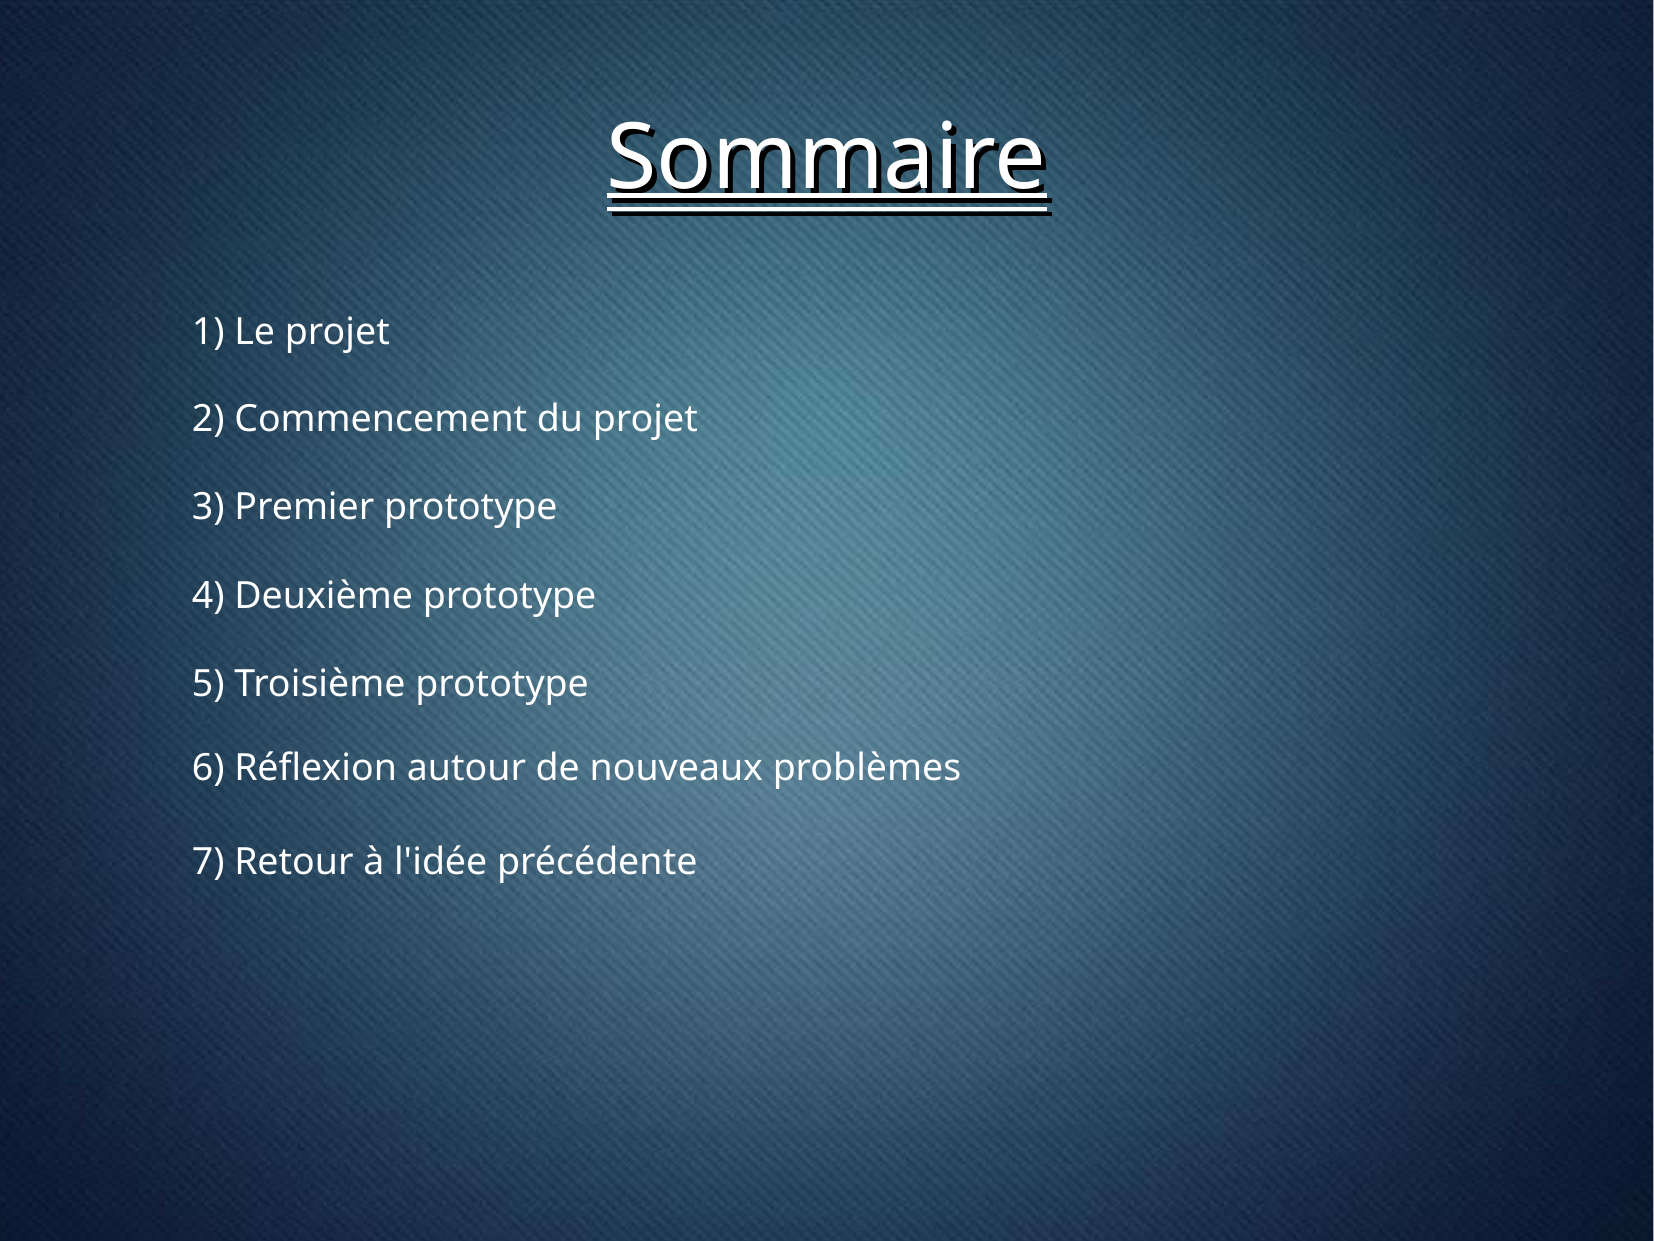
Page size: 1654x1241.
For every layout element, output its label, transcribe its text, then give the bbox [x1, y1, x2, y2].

text_box 5) Troisième prototype [177, 649, 584, 715]
text_box 1) Le projet [177, 297, 395, 363]
text_box 2) Commencement du projet [177, 383, 684, 449]
text_box 6) Réflexion autour de nouveaux problèmes [177, 732, 938, 798]
text_box 3) Premier prototype [177, 472, 551, 538]
text_box 7) Retour à l'idée précédente [177, 826, 684, 892]
text_box 4) Deuxième prototype [177, 561, 588, 626]
title Sommaire [82, 49, 1571, 257]
picture [0, 0, 1654, 1241]
